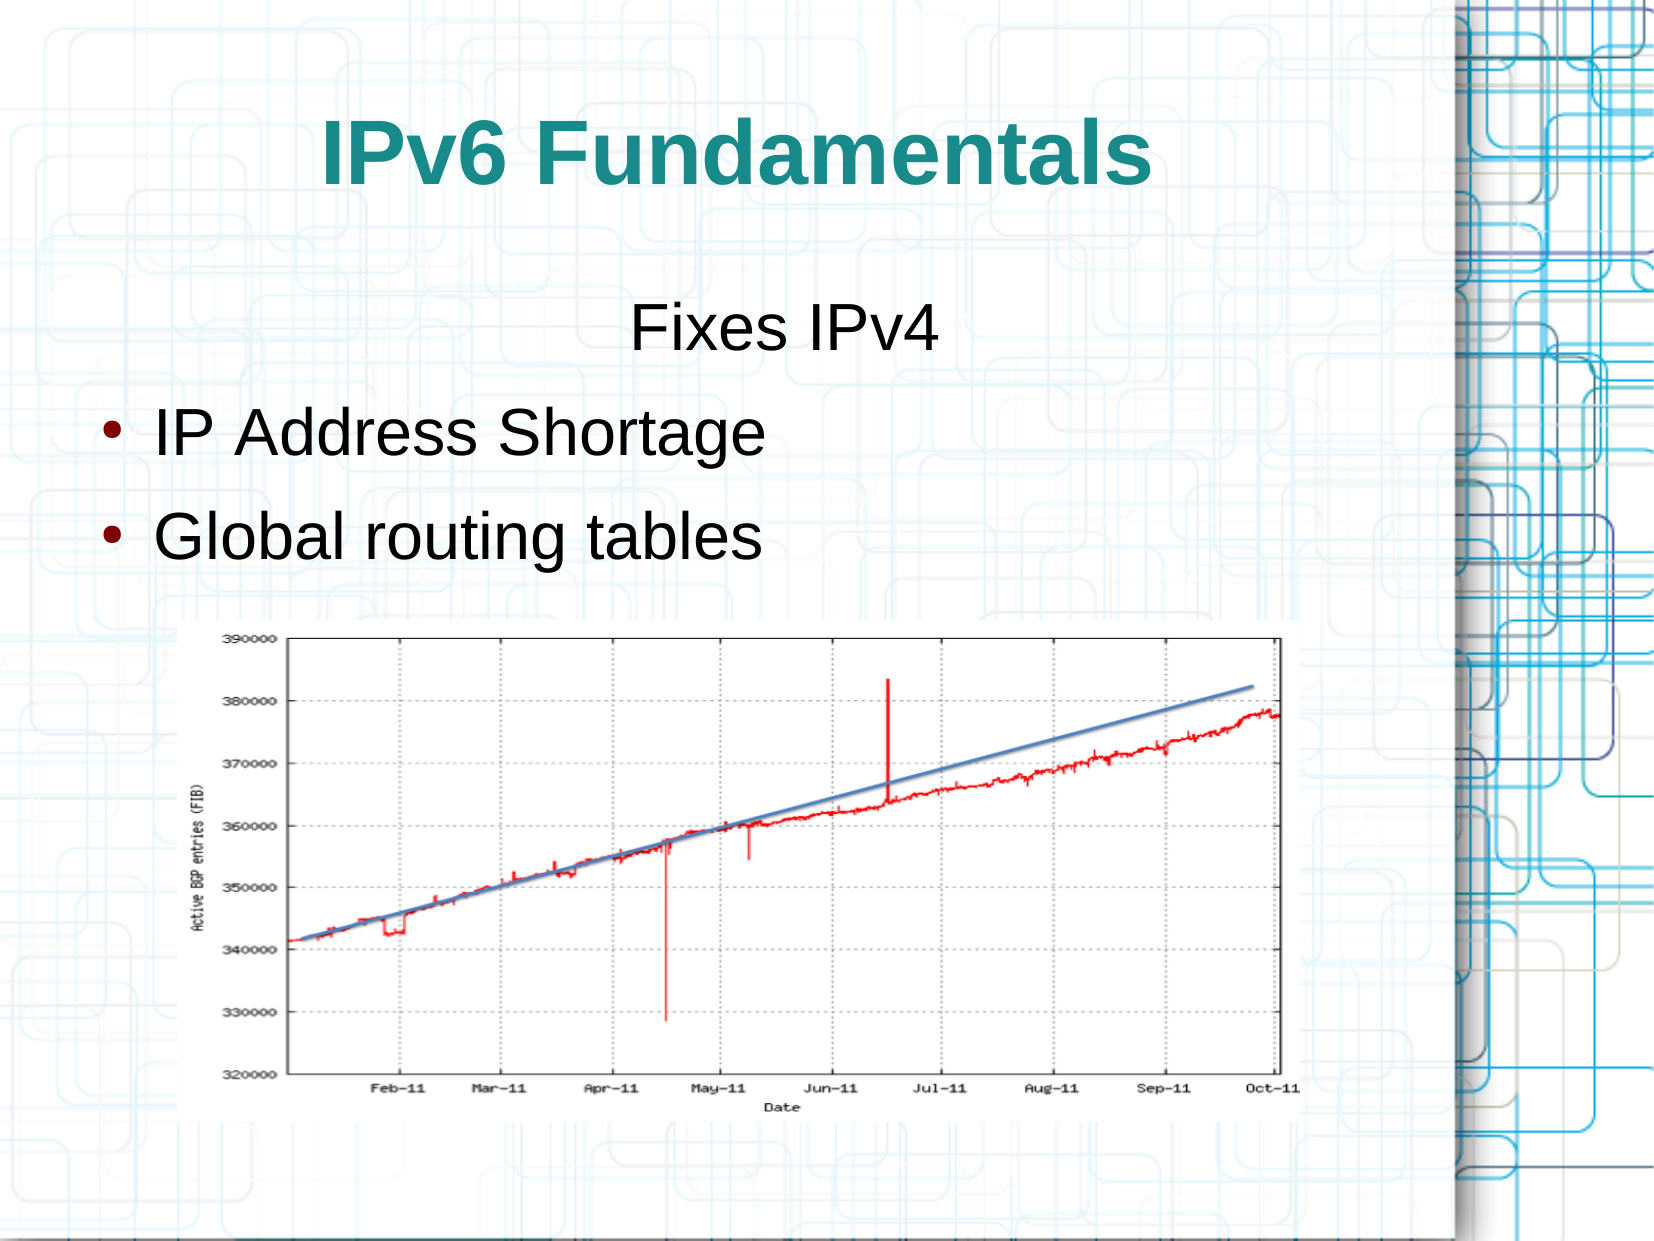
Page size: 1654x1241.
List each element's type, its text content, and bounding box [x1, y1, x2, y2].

title IPv6 Fundamentals [59, 49, 1418, 257]
list Fixes IPv4 IP Address Shortage Global routing tables [82, 290, 1418, 709]
picture [0, 0, 1654, 1241]
